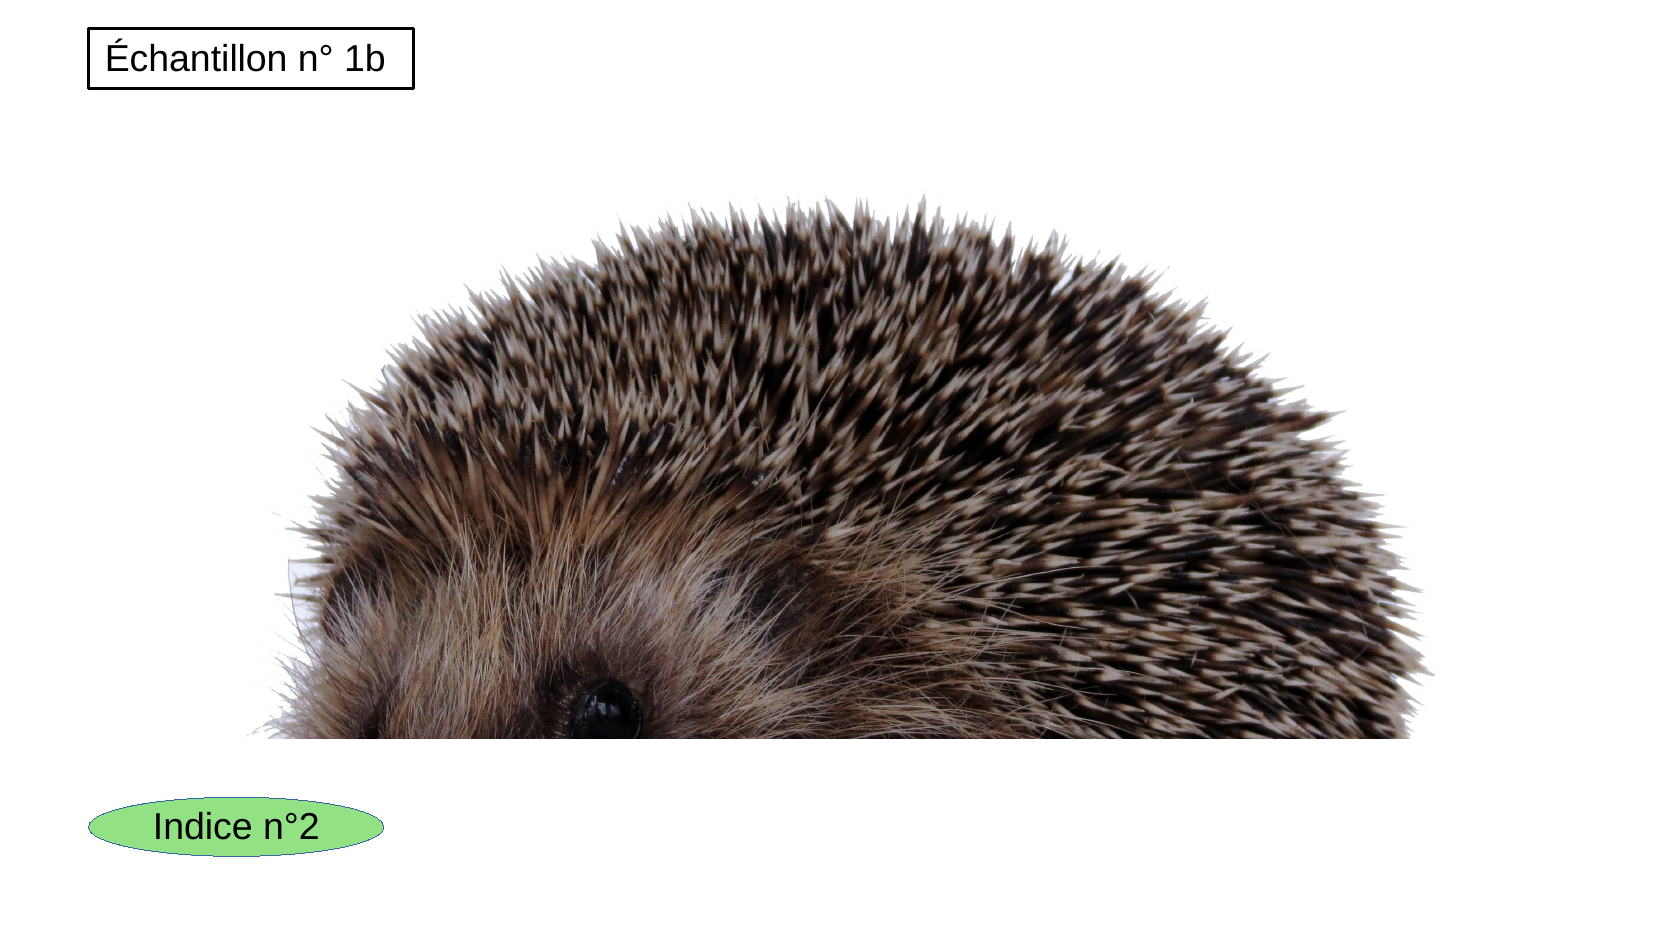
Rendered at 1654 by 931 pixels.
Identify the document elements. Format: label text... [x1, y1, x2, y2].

picture [206, 168, 1506, 739]
text_box Indice n°2 [88, 797, 384, 857]
text_box Échantillon n° 1b [88, 28, 414, 89]
